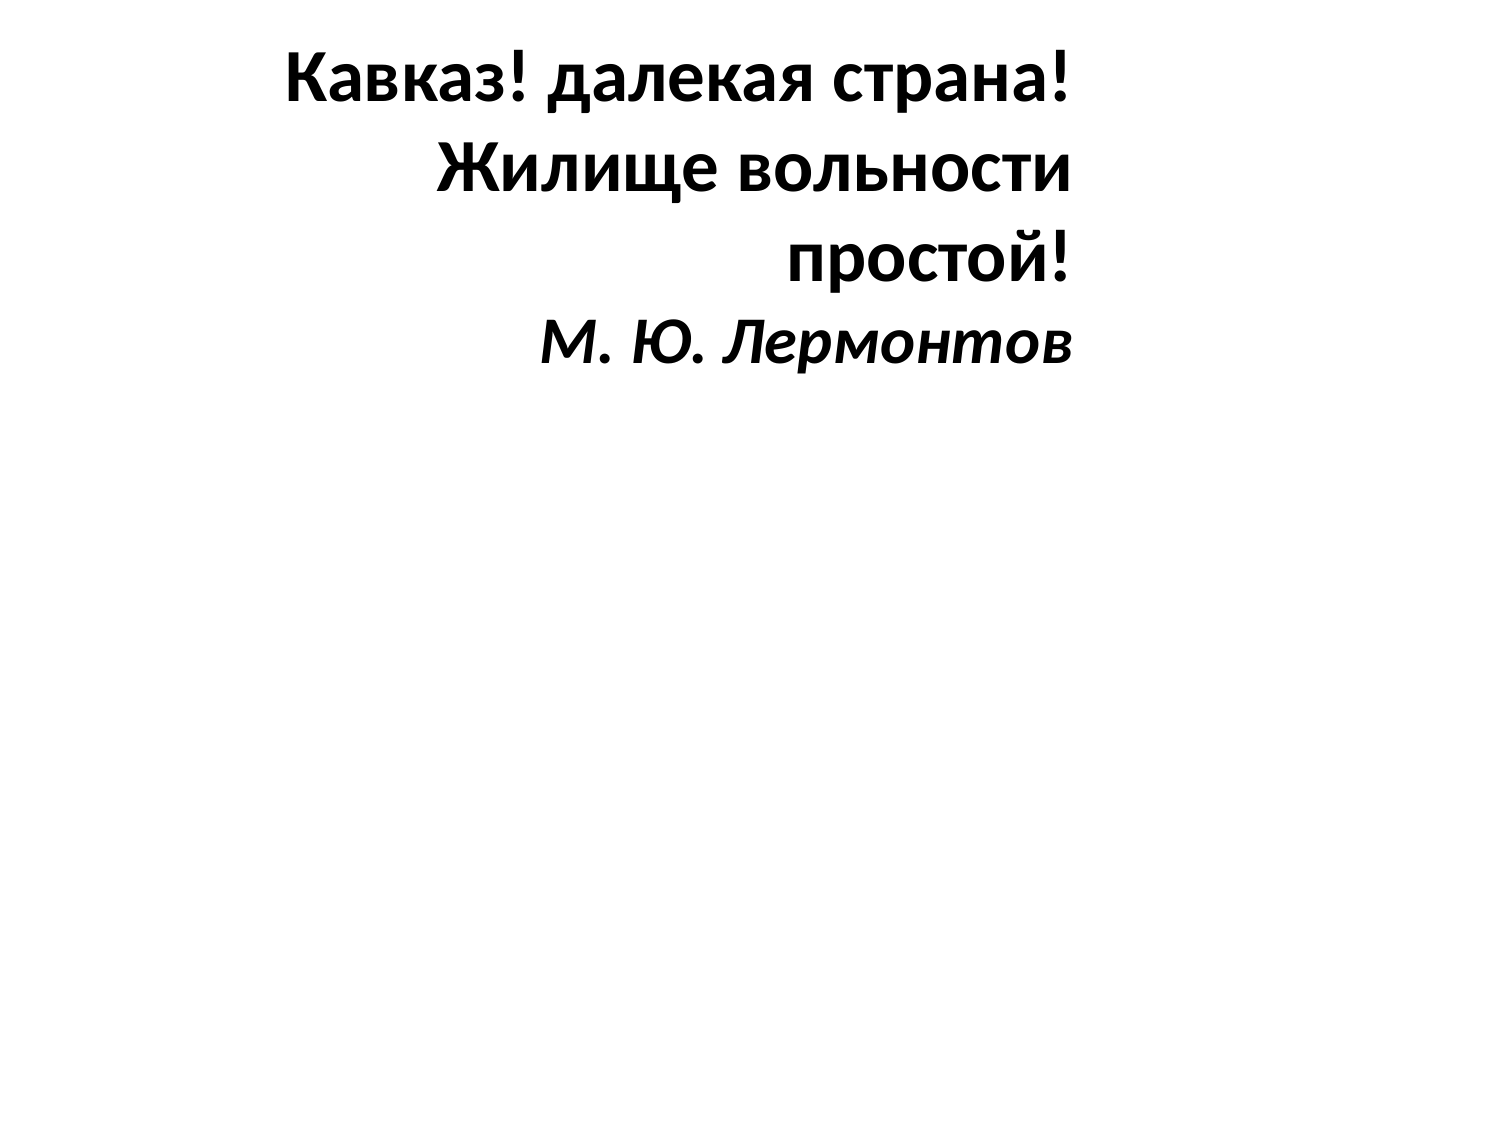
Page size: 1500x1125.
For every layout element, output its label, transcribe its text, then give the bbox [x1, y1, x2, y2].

text_box Кавказ! далекая страна! Жилище вольности простой! М. Ю. Лермонтов [167, 19, 1089, 429]
